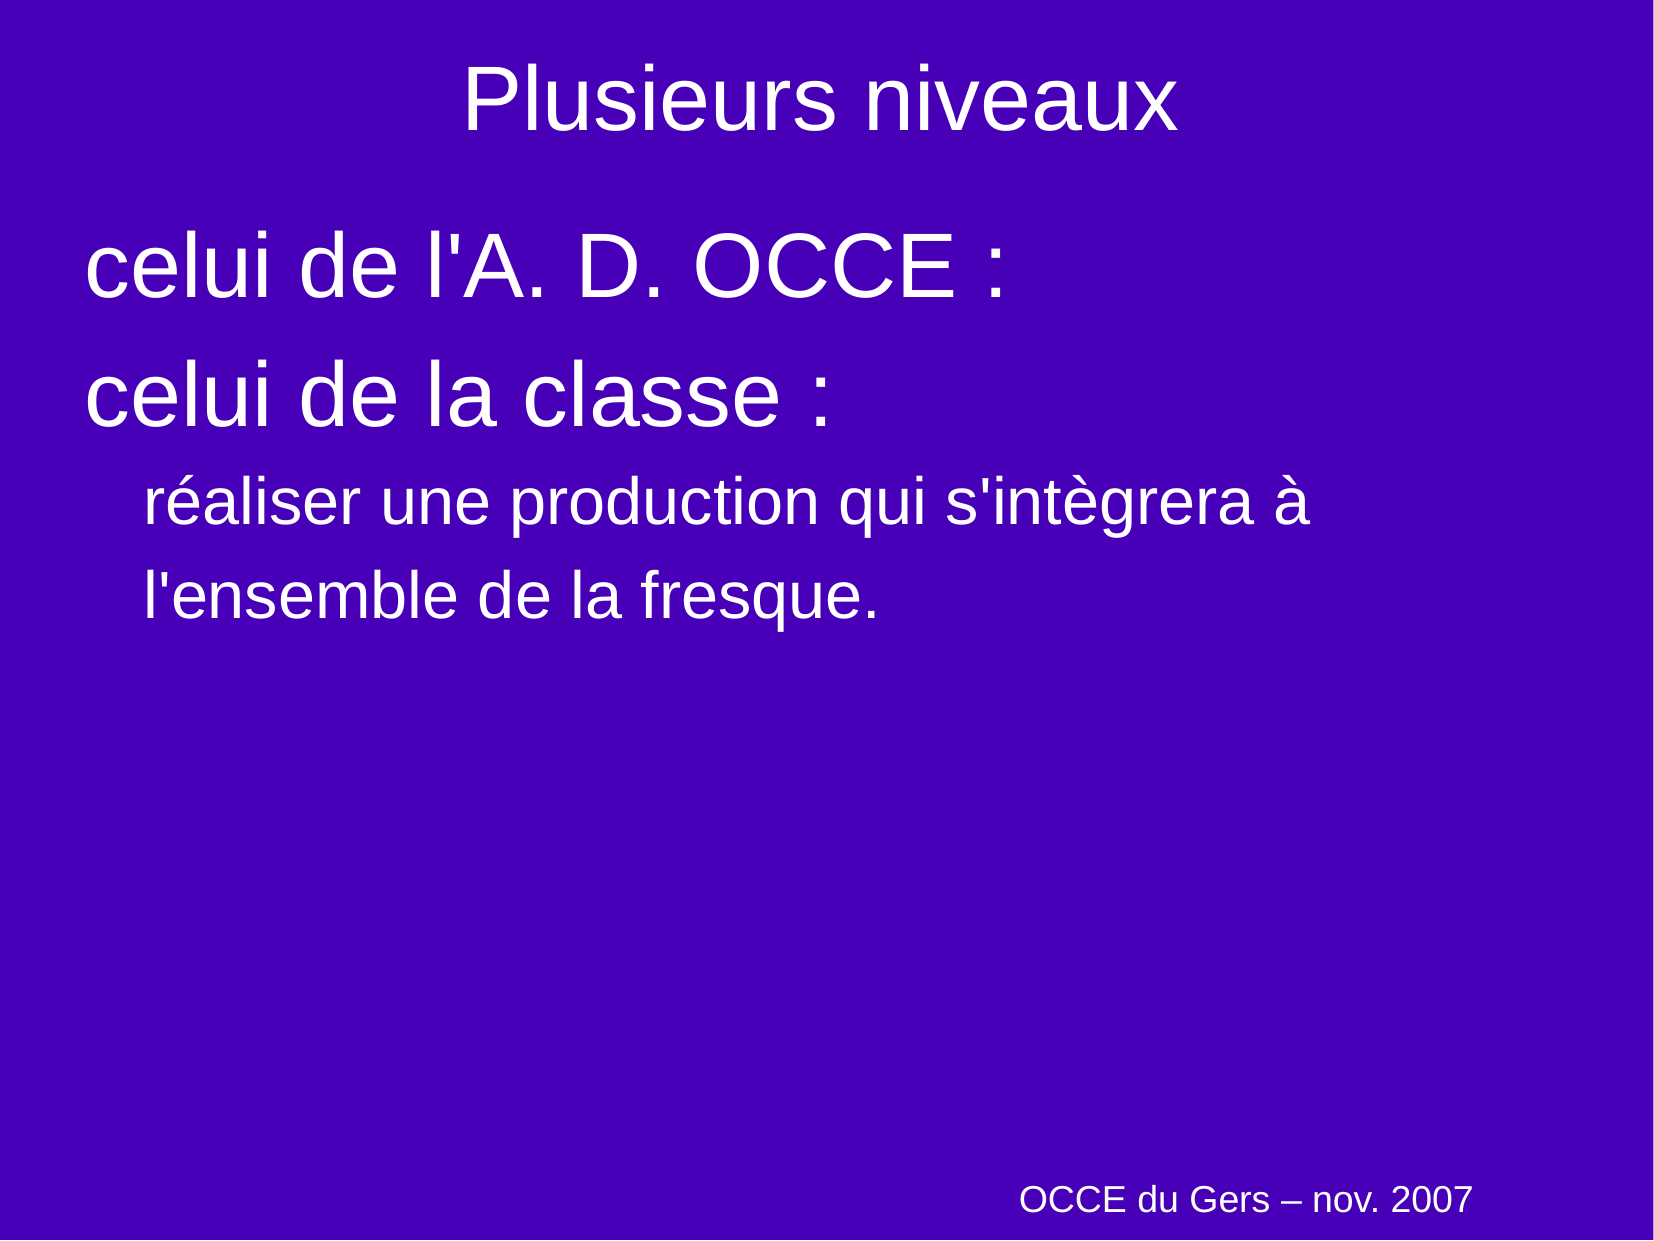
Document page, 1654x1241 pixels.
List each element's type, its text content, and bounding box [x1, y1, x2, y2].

subtitle celui de l'A. D. OCCE : celui de la classe : réaliser une production qui s'intègrera à l'ensemble de la fresque. [84, 189, 1573, 966]
title Plusieurs niveaux [76, 14, 1565, 184]
text_box OCCE du Gers – nov. 2007 [1003, 1171, 1625, 1229]
